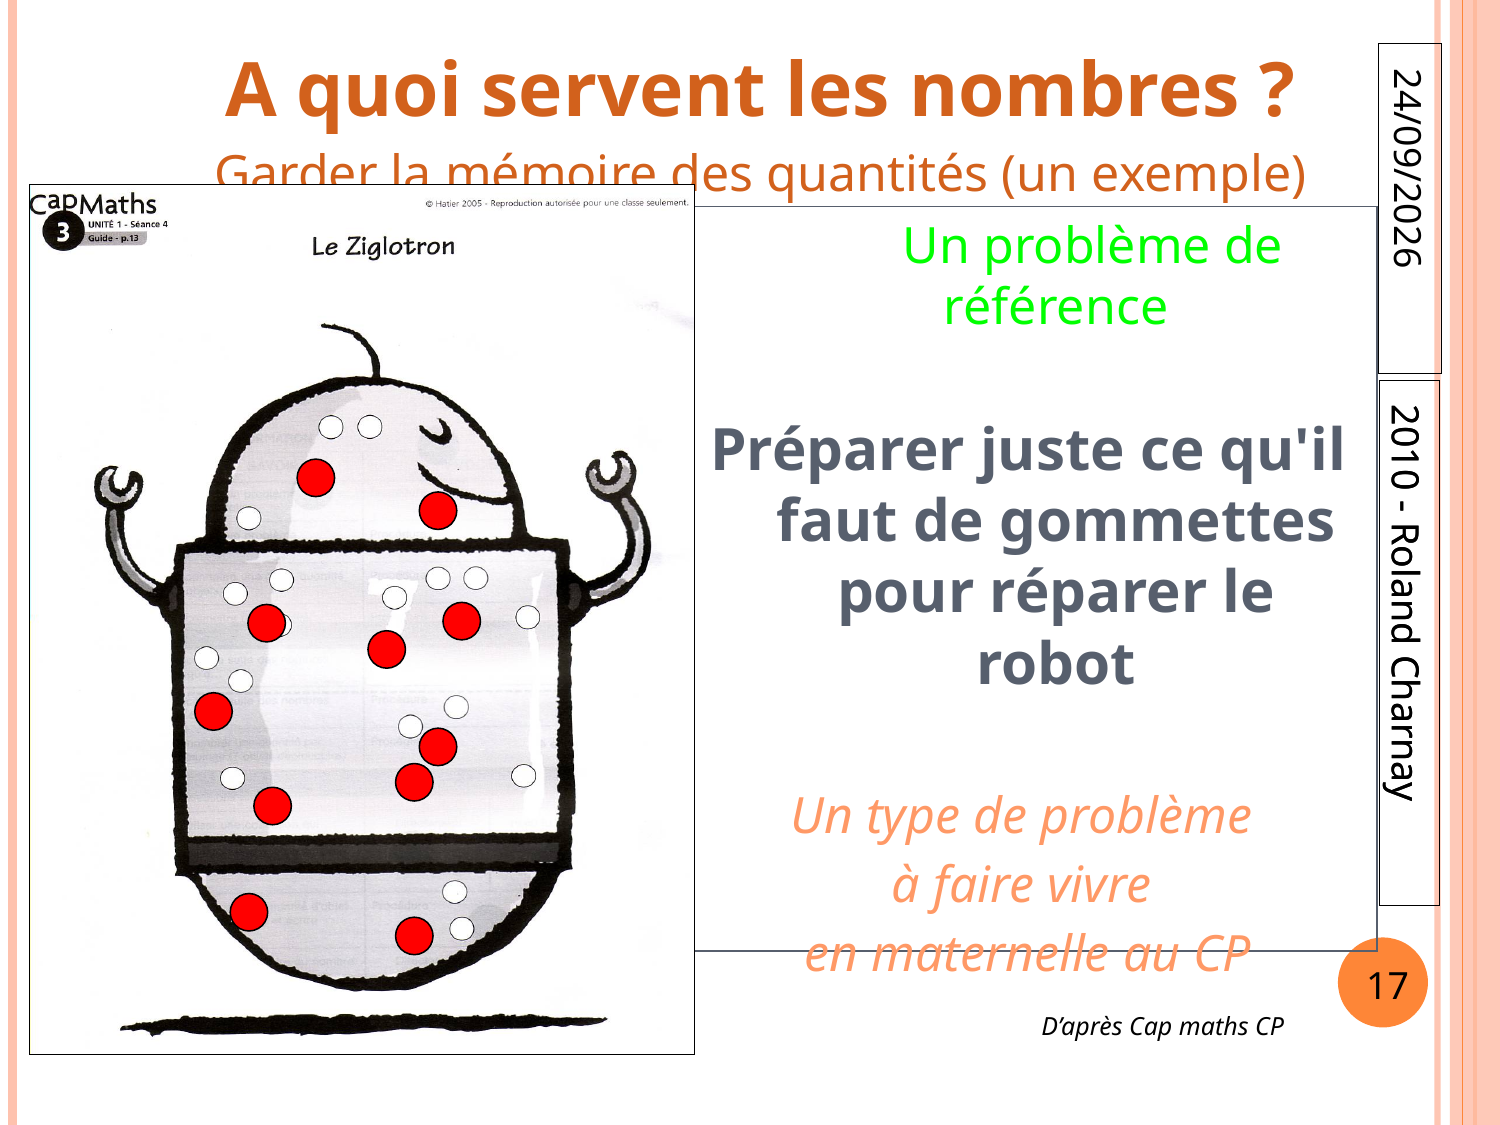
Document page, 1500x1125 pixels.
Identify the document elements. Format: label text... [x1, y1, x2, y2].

text_box D’après Cap maths CP [897, 1003, 1300, 1049]
footer 2010 - Roland Charnay [1379, 380, 1440, 906]
text_box [297, 459, 335, 497]
text_box [247, 604, 286, 642]
text_box [253, 787, 292, 825]
text_box [442, 602, 481, 640]
text_box <numéro> [1351, 952, 1452, 1038]
text_box A quoi servent les nombres ? Garder la mémoire des quantités (un exemple) [52, 28, 1469, 185]
text_box [419, 491, 457, 530]
text_box [194, 692, 233, 731]
text_box [395, 763, 434, 802]
text_box [395, 917, 434, 955]
picture [29, 184, 695, 1055]
text_box Un problème de référence Préparer juste ce qu'il faut de gommettes pour réparer le robot Un type de problème à faire vivre en maternelle au CP [695, 206, 1377, 951]
text_box [419, 728, 457, 766]
text_box [367, 630, 406, 669]
text_box [230, 893, 268, 932]
